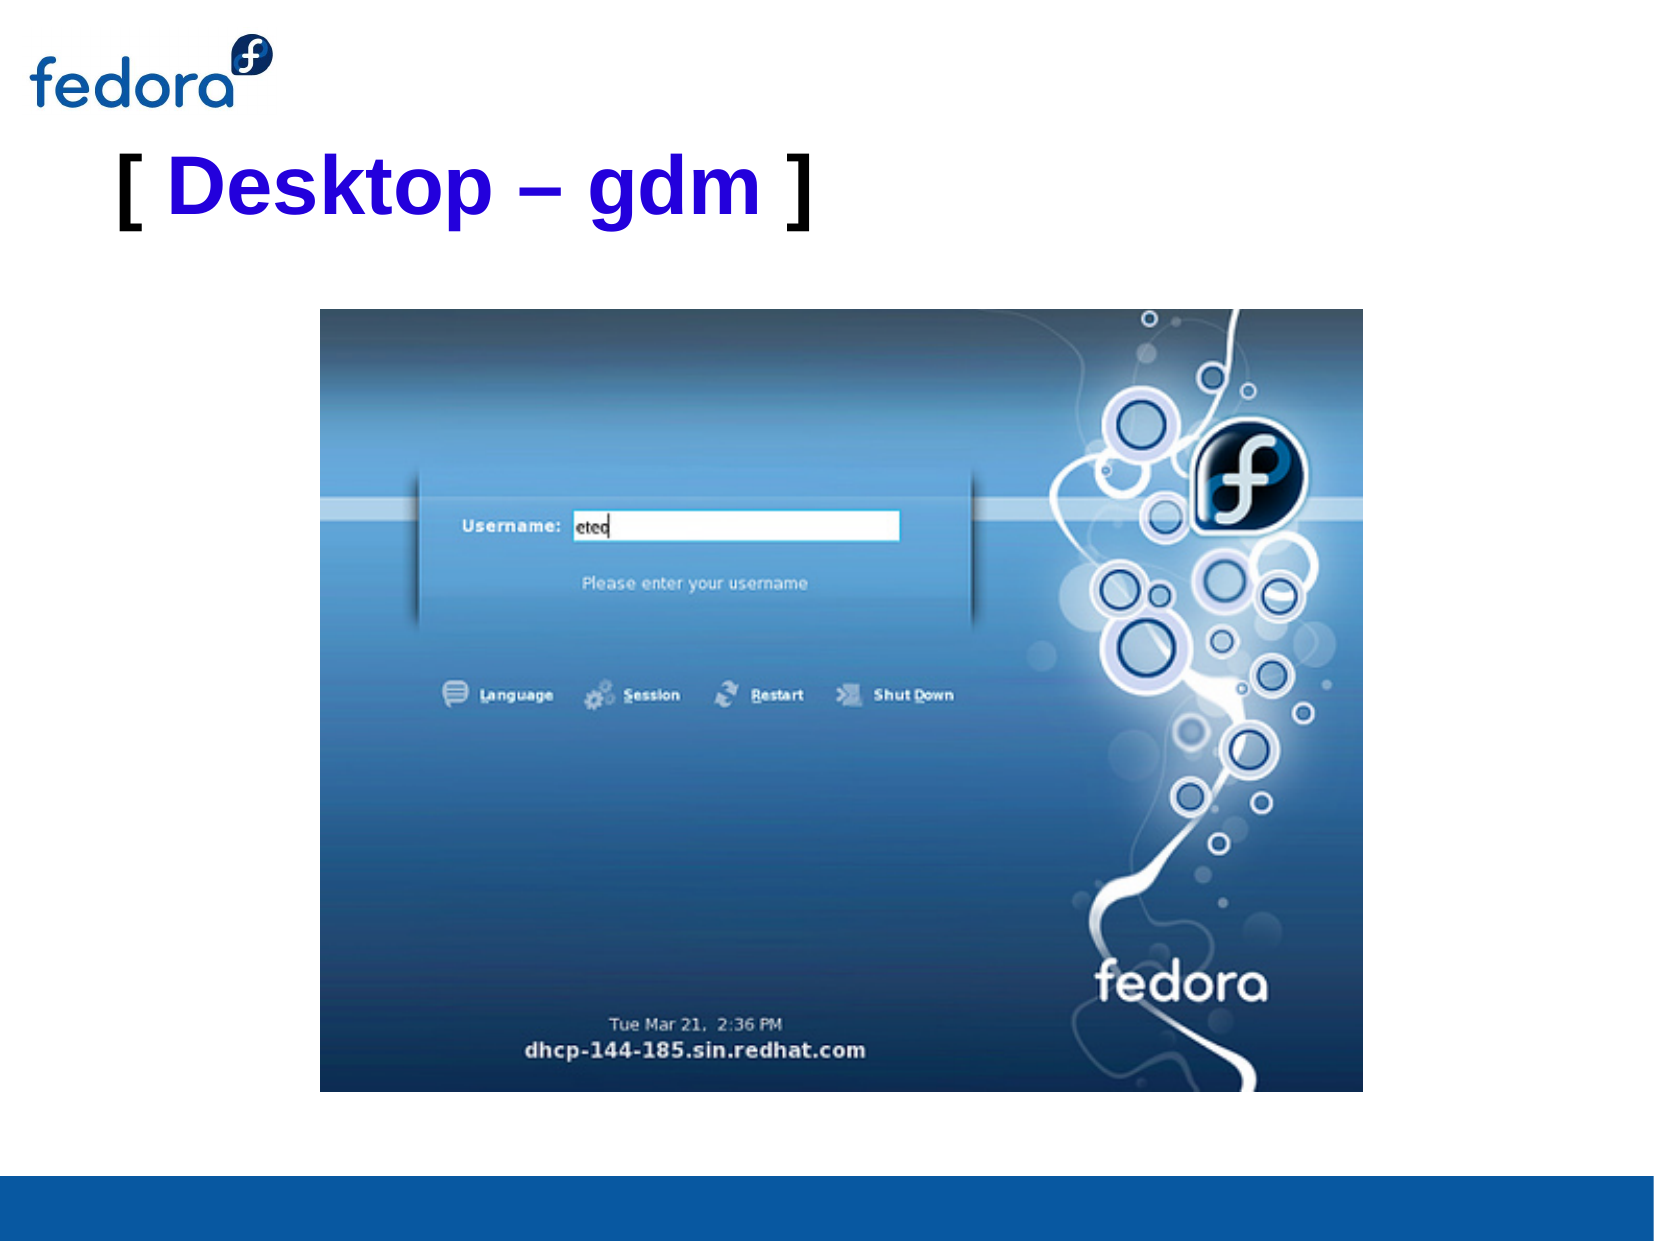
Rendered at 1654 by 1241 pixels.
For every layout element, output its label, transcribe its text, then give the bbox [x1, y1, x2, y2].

picture [320, 309, 1363, 1092]
picture [0, 1176, 1654, 1241]
title [ Desktop – gdm ] [115, 130, 1521, 241]
picture [22, 27, 277, 115]
